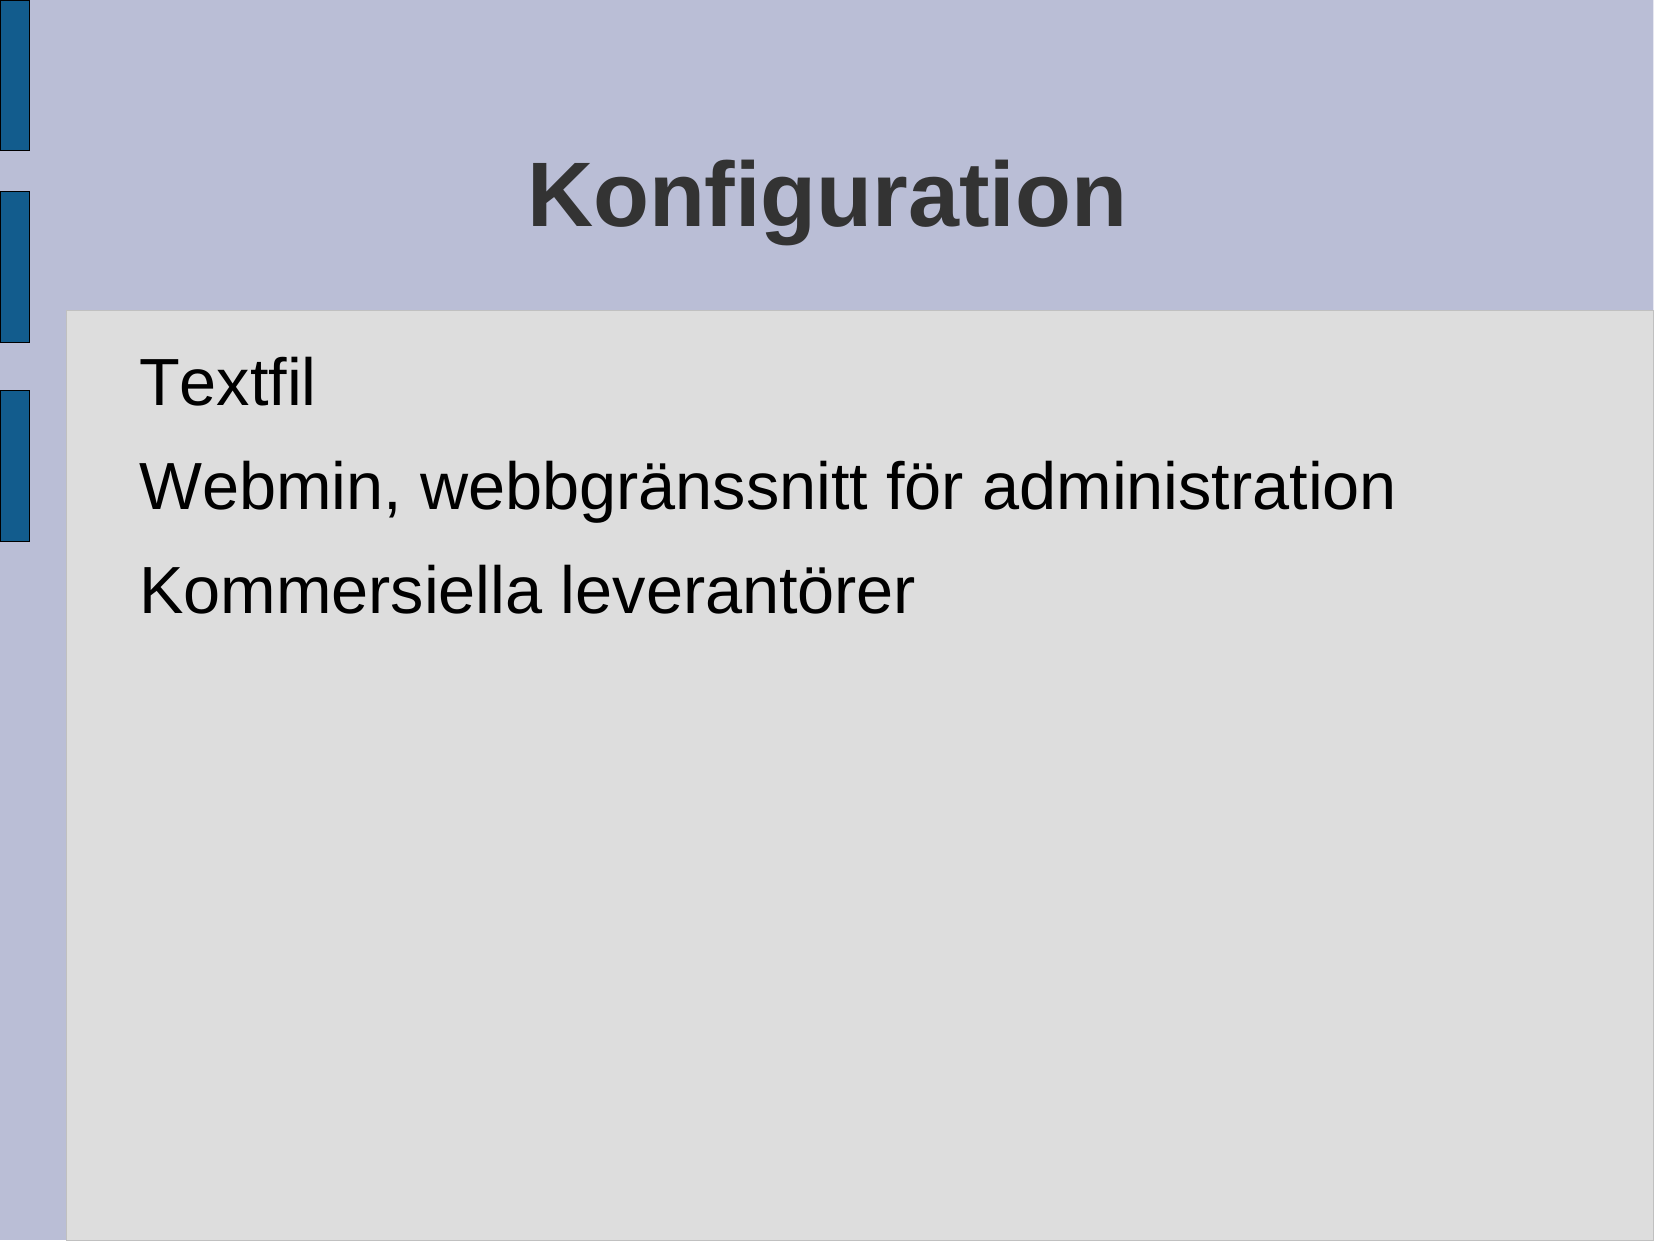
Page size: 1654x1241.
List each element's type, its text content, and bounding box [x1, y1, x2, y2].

list Textfil Webmin, webbgränssnitt för administration Kommersiella leverantörer [121, 344, 1534, 1112]
title Konfiguration [121, 98, 1534, 291]
